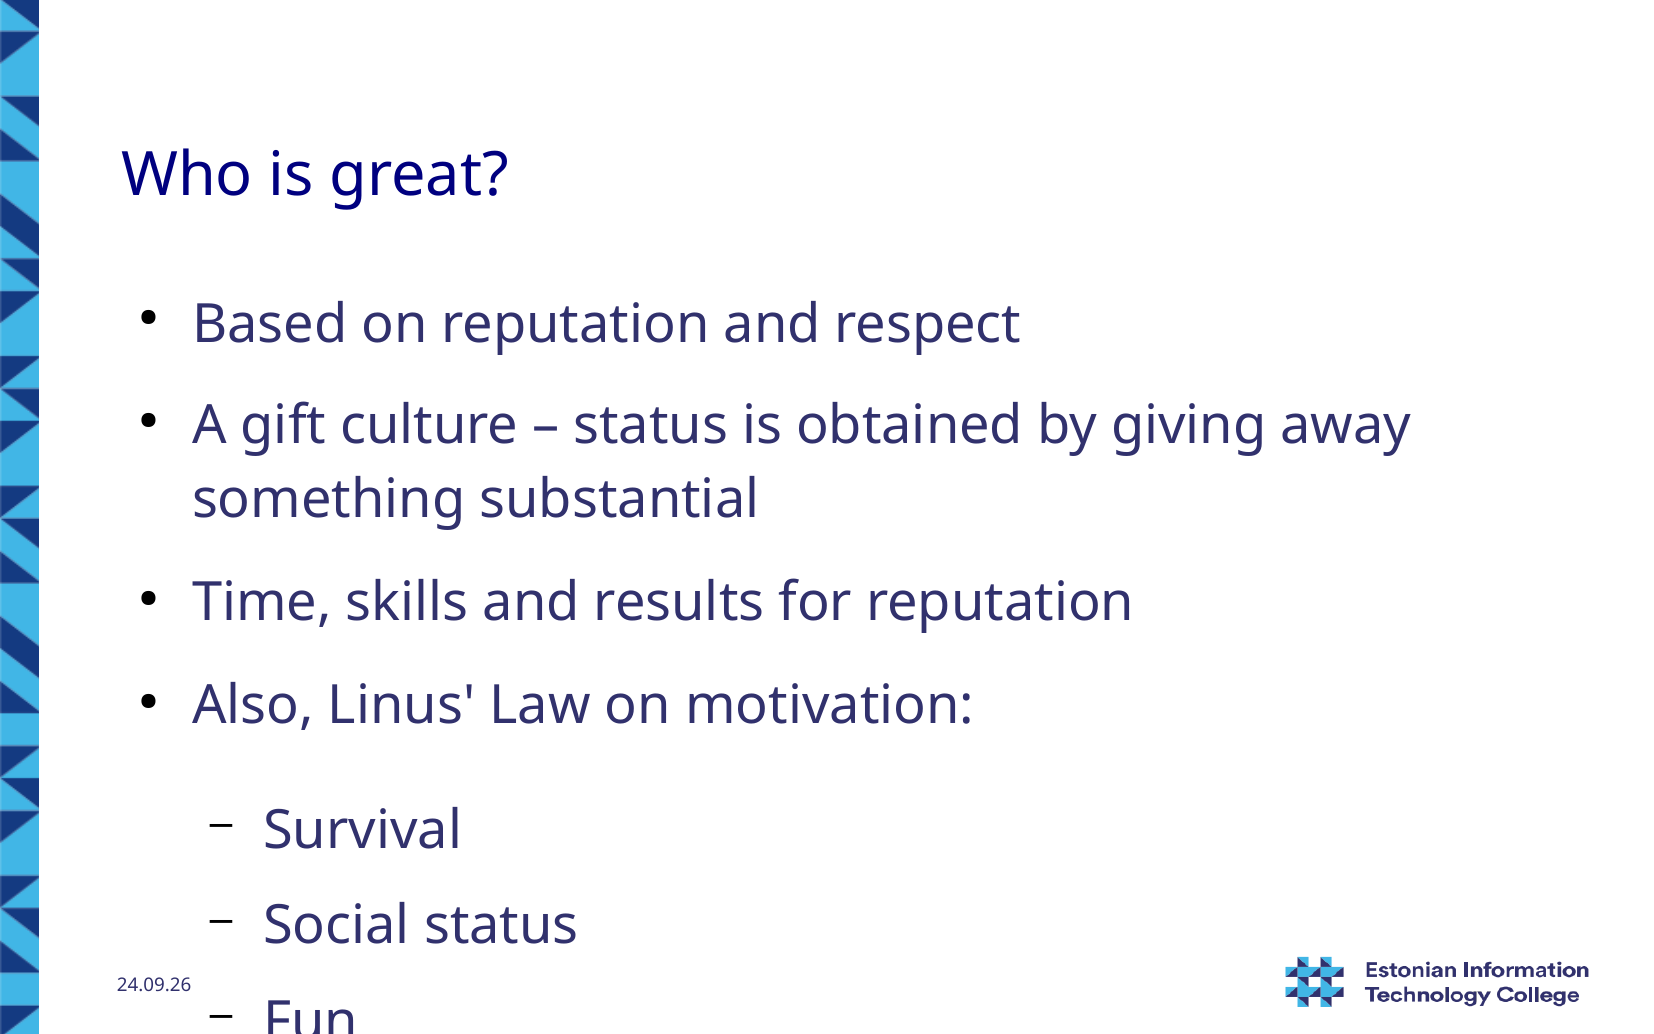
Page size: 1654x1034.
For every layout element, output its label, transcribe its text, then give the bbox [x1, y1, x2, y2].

title Who is great? [121, 85, 1534, 259]
list Based on reputation and respect A gift culture – status is obtained by giving away something substantial Time, skills and results for reputation Also, Linus' Law on motivation: Survival Social status Fun [121, 287, 1534, 977]
